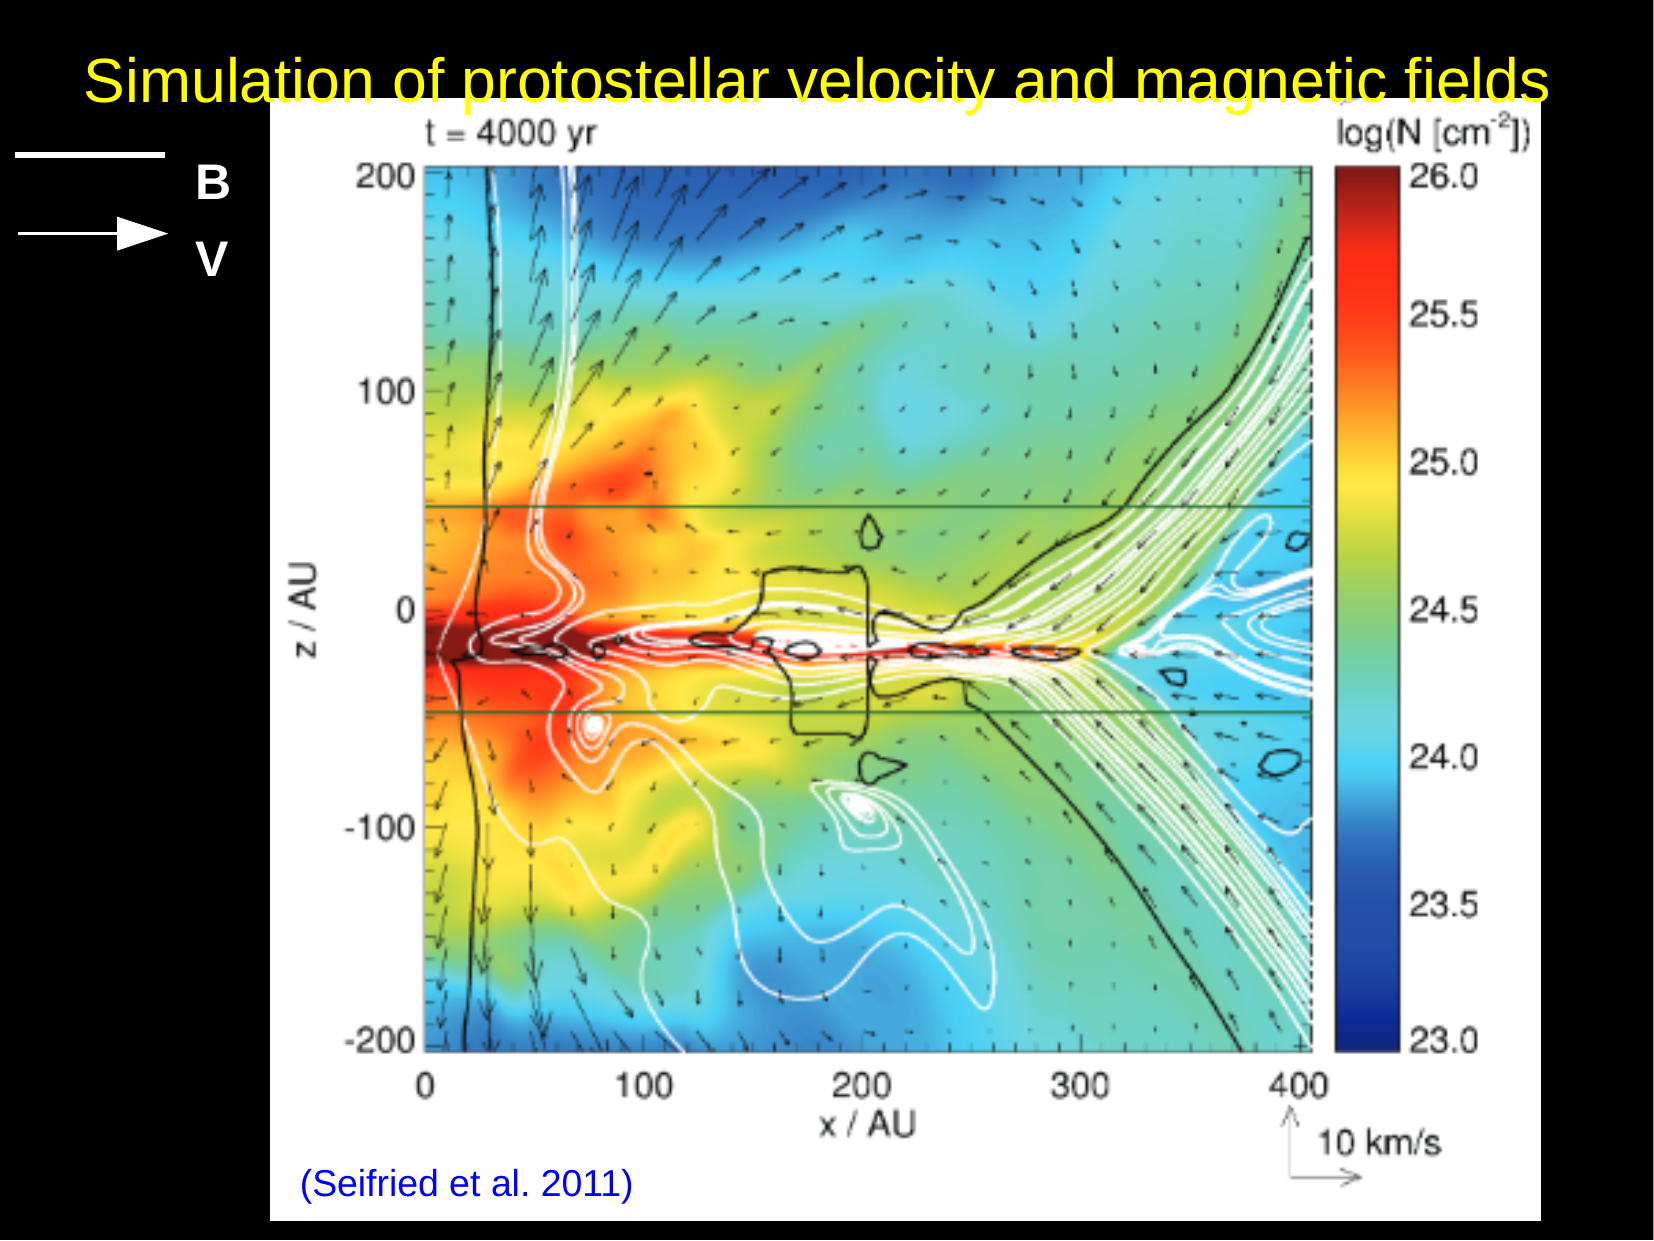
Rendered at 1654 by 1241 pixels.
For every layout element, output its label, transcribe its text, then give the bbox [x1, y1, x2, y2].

picture [270, 98, 1541, 1221]
text_box (Seifried et al. 2011) [285, 1155, 661, 1212]
text_box B [180, 118, 246, 190]
text_box Simulation of protostellar velocity and magnetic fields [68, 3, 1585, 89]
text_box V [180, 195, 244, 267]
